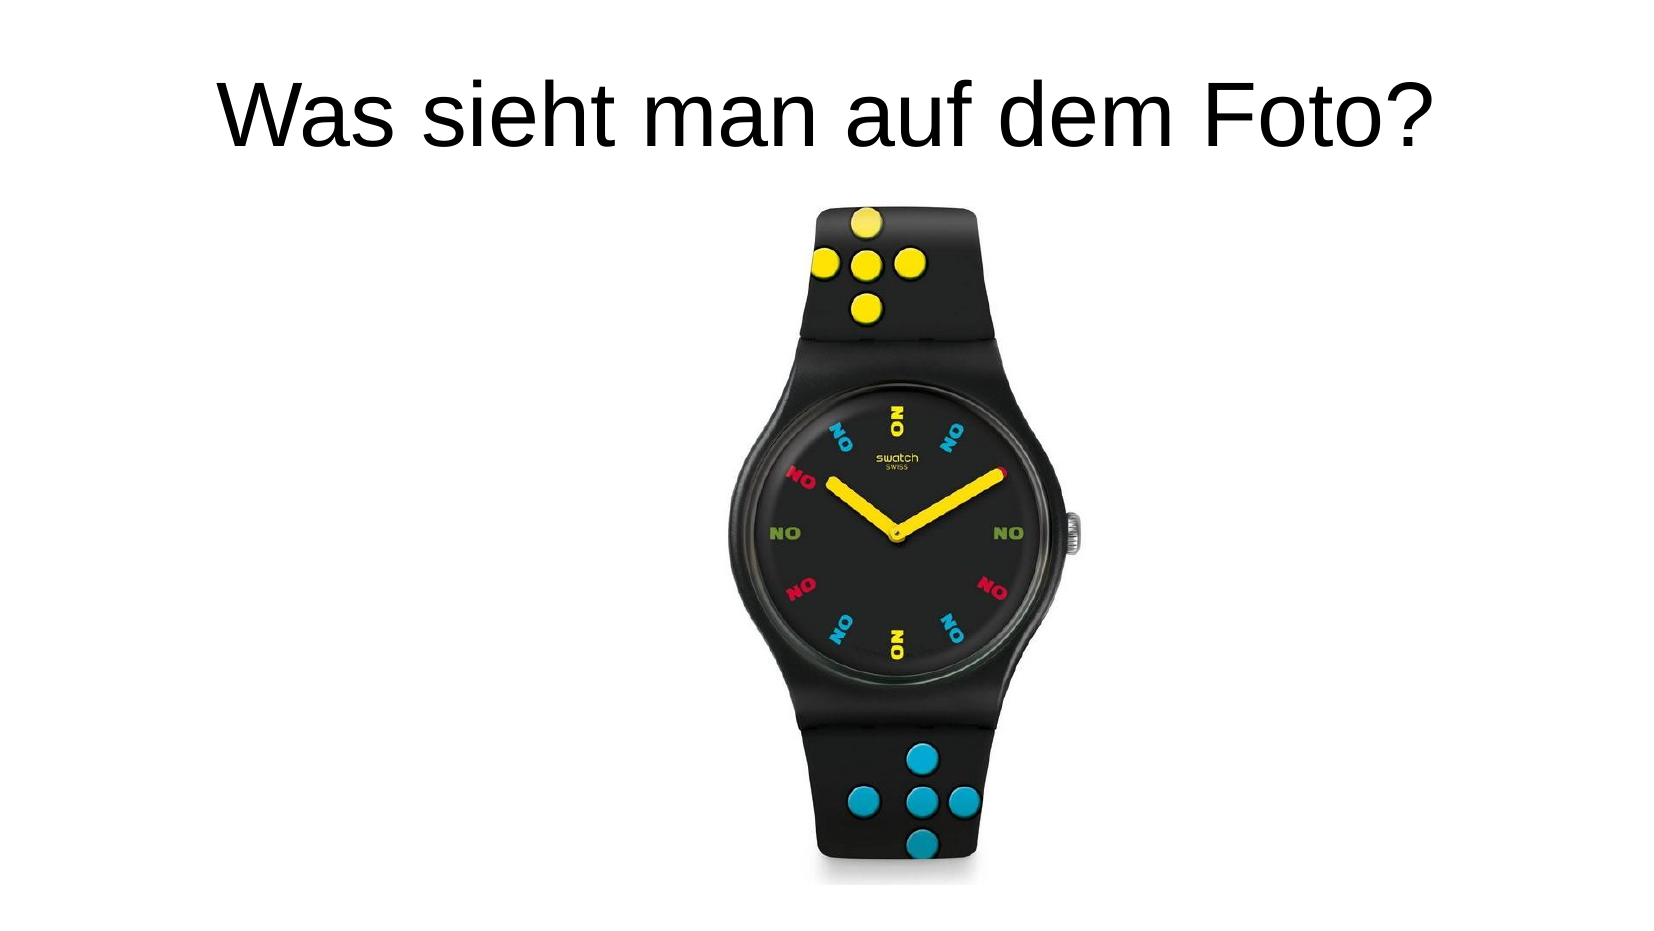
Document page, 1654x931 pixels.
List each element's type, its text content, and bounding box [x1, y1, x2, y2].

picture [556, 192, 1249, 885]
title Was sieht man auf dem Foto? [82, 37, 1571, 193]
